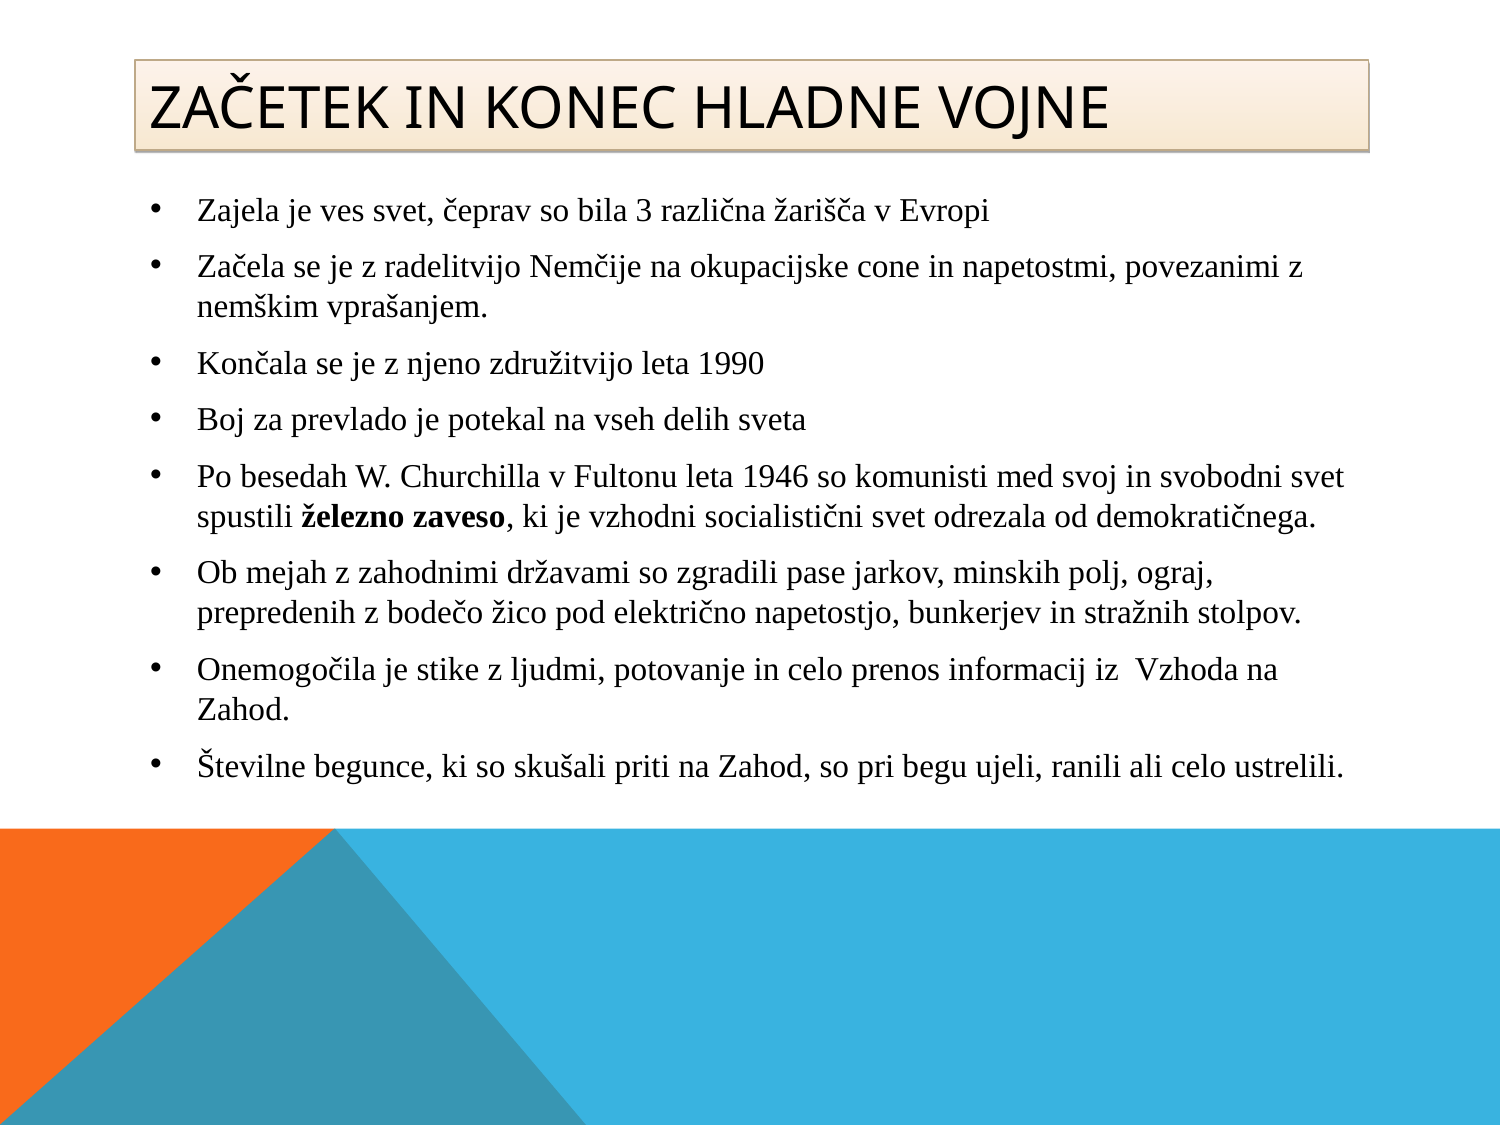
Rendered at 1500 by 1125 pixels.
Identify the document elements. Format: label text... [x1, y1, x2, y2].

list Zajela je ves svet, čeprav so bila 3 različna žarišča v Evropi Začela se je z radelitvijo Nemčije na okupacijske cone in napetostmi, povezanimi z nemškim vprašanjem. Končala se je z njeno združitvijo leta 1990 Boj za prevlado je potekal na vseh delih sveta Po besedah W. Churchilla v Fultonu leta 1946 so komunisti med svoj in svobodni svet spustili železno zaveso, ki je vzhodni socialistični svet odrezala od demokratičnega. Ob mejah z zahodnimi državami so zgradili pase jarkov, minskih polj, ograj, prepredenih z bodečo žico pod električno napetostjo, bunkerjev in stražnih stolpov. Onemogočila je stike z ljudmi, potovanje in celo prenos informacij iz Vzhoda na Zahod. Številne begunce, ki so skušali priti na Zahod, so pri begu ujeli, ranili ali celo ustrelili. [134, 180, 1369, 768]
title Začetek in konec hladne vojne [134, 59, 1369, 150]
